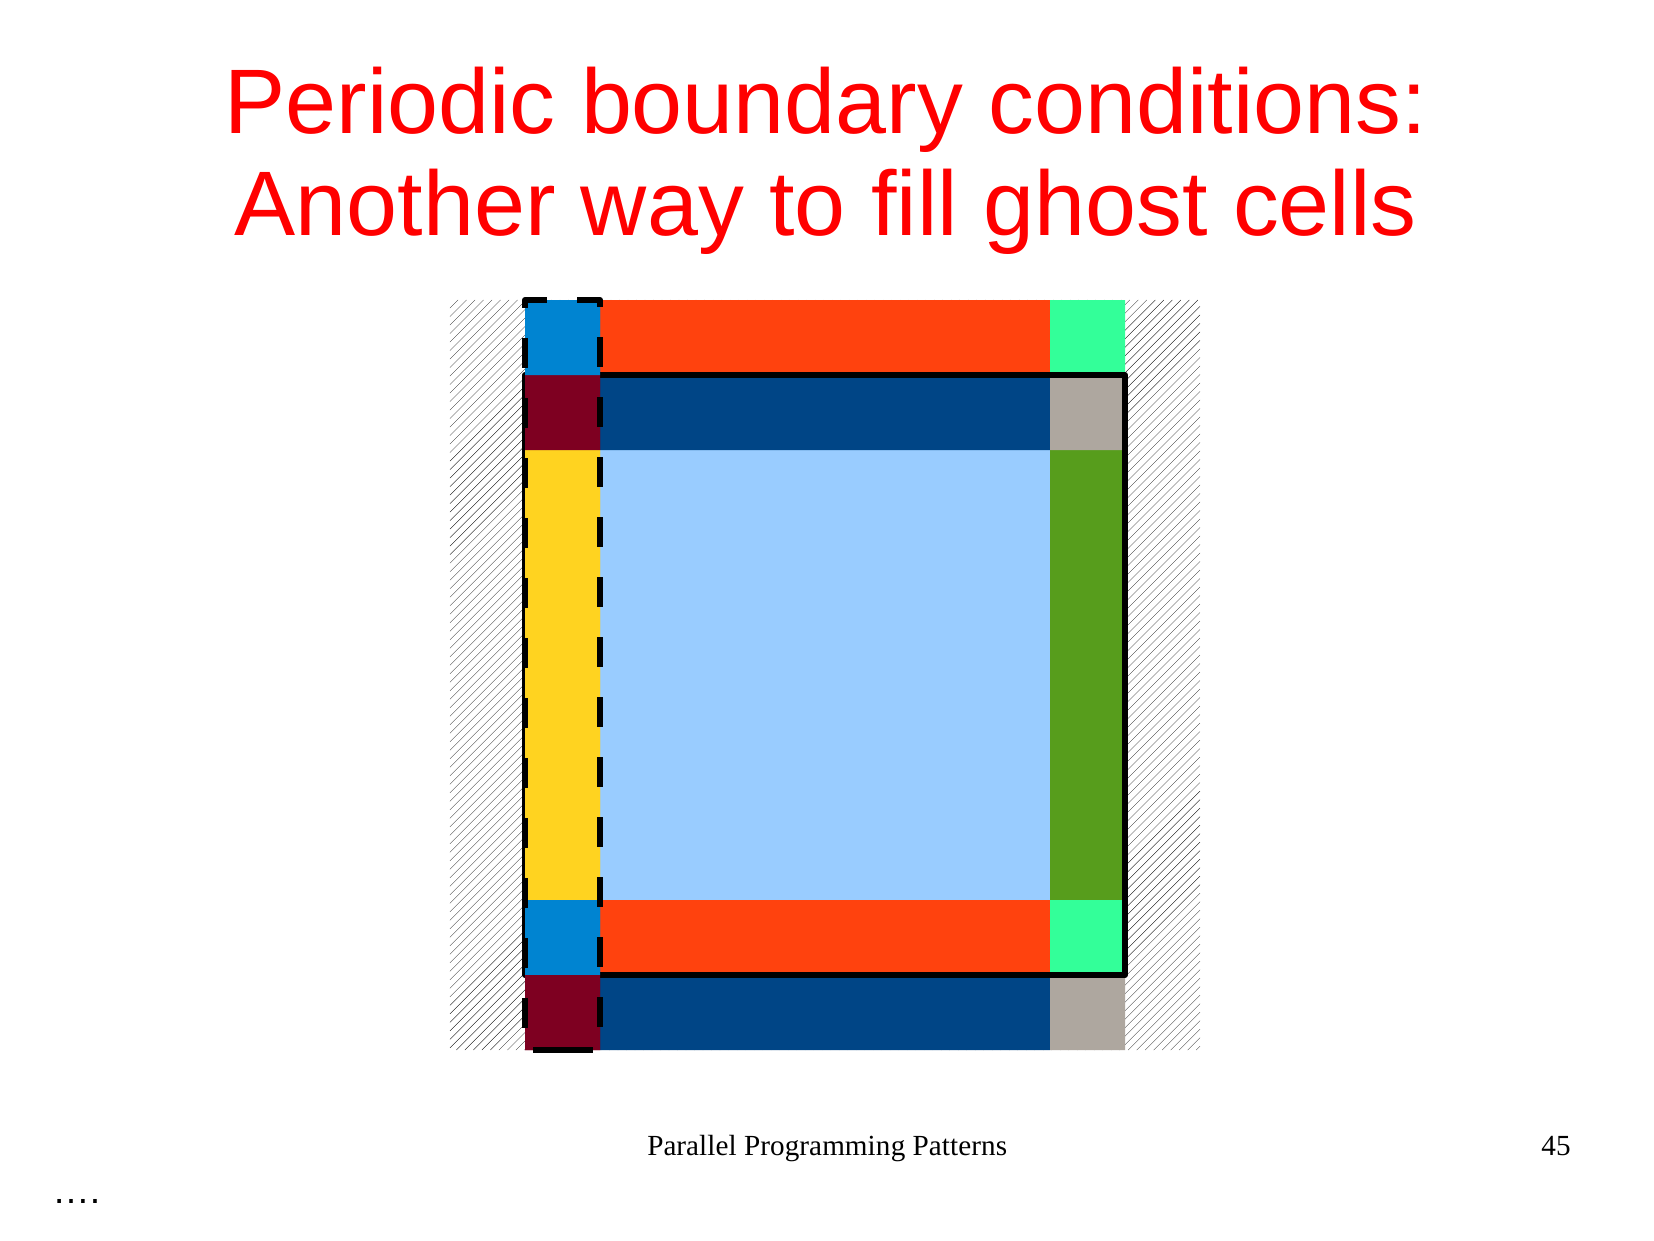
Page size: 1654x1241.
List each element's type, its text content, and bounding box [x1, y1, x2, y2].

text_box …. [37, 1162, 151, 1220]
title Periodic boundary conditions: Another way to fill ghost cells [82, 49, 1571, 257]
text_box [450, 300, 1201, 1051]
